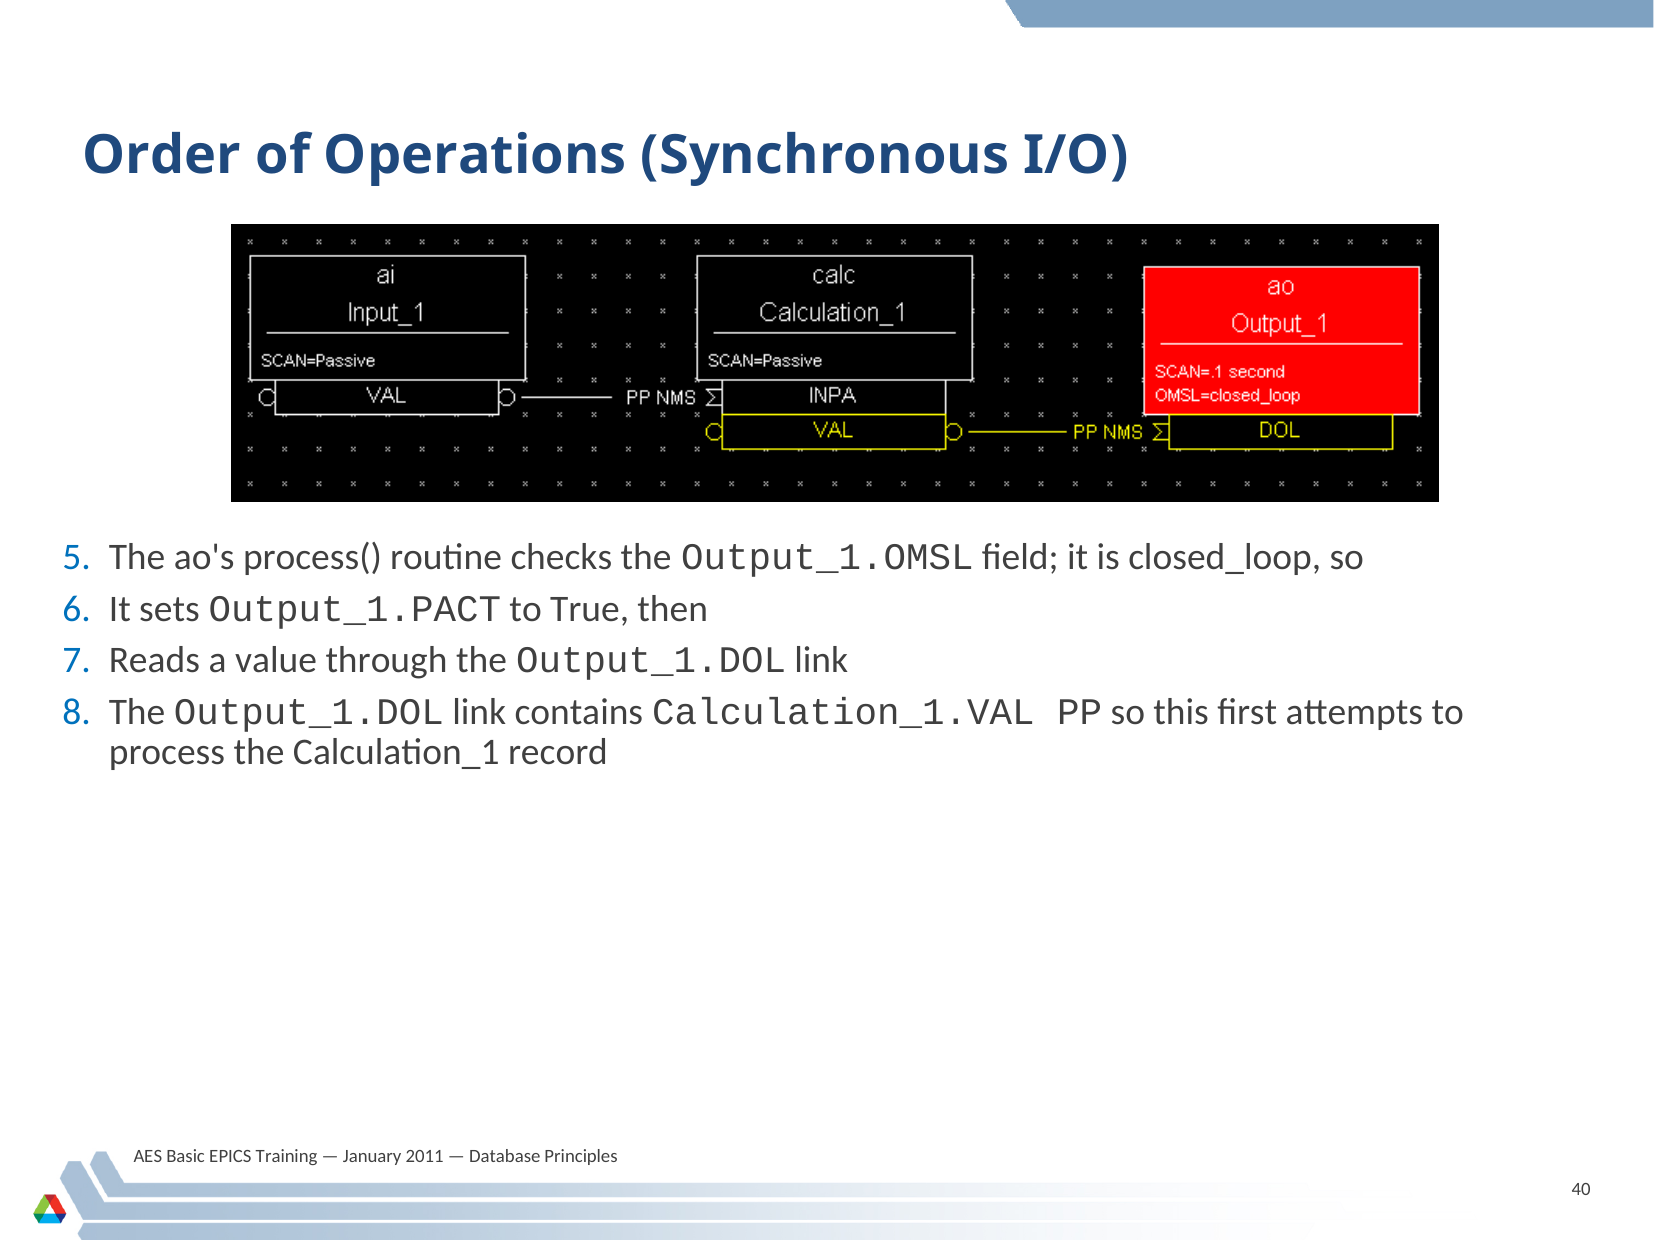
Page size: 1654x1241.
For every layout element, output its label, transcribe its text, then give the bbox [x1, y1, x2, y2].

list The ao's process() routine checks the Output_1.OMSL field; it is closed_loop, so It sets Output_1.PACT to True, then Reads a value through the Output_1.DOL link The Output_1.DOL link contains Calculation_1.VAL PP so this first attempts to process the Calculation_1 record [62, 538, 1498, 838]
picture [0, 0, 1654, 29]
title Order of Operations (Synchronous I/O) [82, 121, 1571, 185]
picture [0, 1143, 1654, 1240]
picture [231, 224, 1439, 502]
